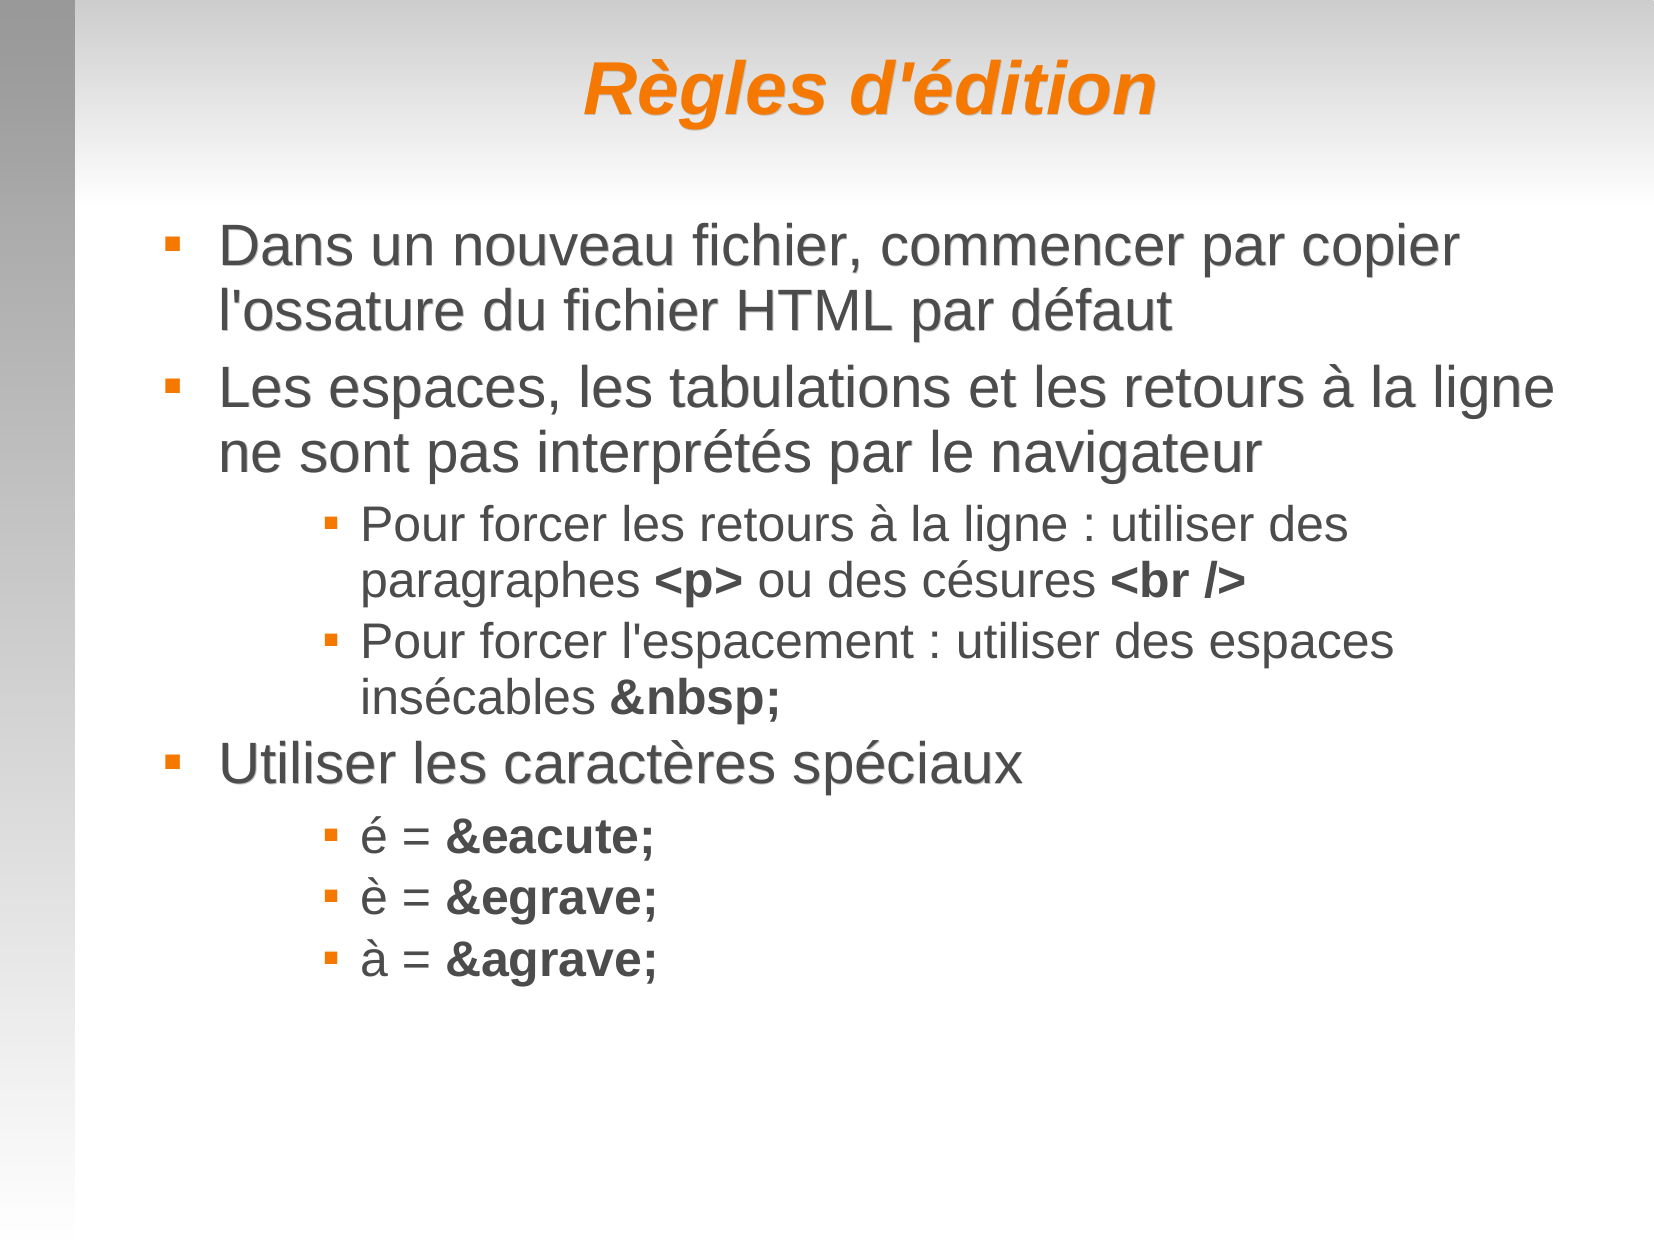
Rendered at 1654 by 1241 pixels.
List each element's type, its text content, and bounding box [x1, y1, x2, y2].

title Règles d'édition [88, 0, 1654, 178]
list Dans un nouveau fichier, commencer par copier l'ossature du fichier HTML par défaut Les espaces, les tabulations et les retours à la ligne ne sont pas interprétés par le navigateur Pour forcer les retours à la ligne : utiliser des paragraphes <p> ou des césures <br /> Pour forcer l'espacement : utiliser des espaces insécables &nbsp; Utiliser les caractères spéciaux é = &eacute; è = &egrave; à = &agrave; [147, 212, 1625, 1143]
